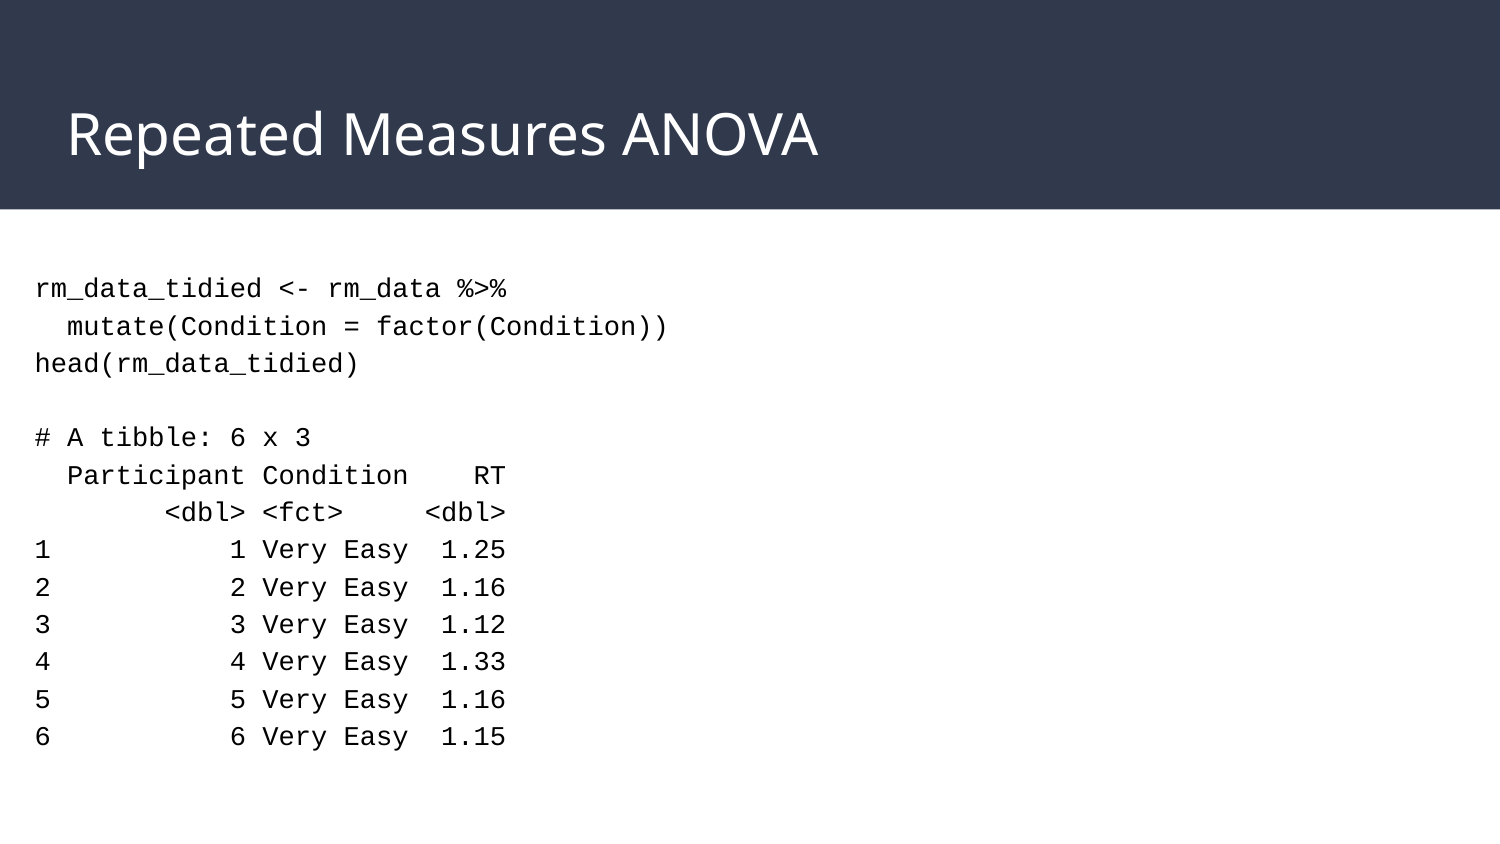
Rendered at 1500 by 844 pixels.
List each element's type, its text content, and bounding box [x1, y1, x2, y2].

title Repeated Measures ANOVA [51, 82, 1449, 185]
text_box rm_data_tidied <- rm_data %>% mutate(Condition = factor(Condition)) head(rm_data_tidied) # A tibble: 6 x 3 Participant Condition RT <dbl> <fct> <dbl> 1 1 Very Easy 1.25 2 2 Very Easy 1.16 3 3 Very Easy 1.12 4 4 Very Easy 1.33 5 5 Very Easy 1.16 6 6 Very Easy 1.15 [19, 250, 1472, 821]
